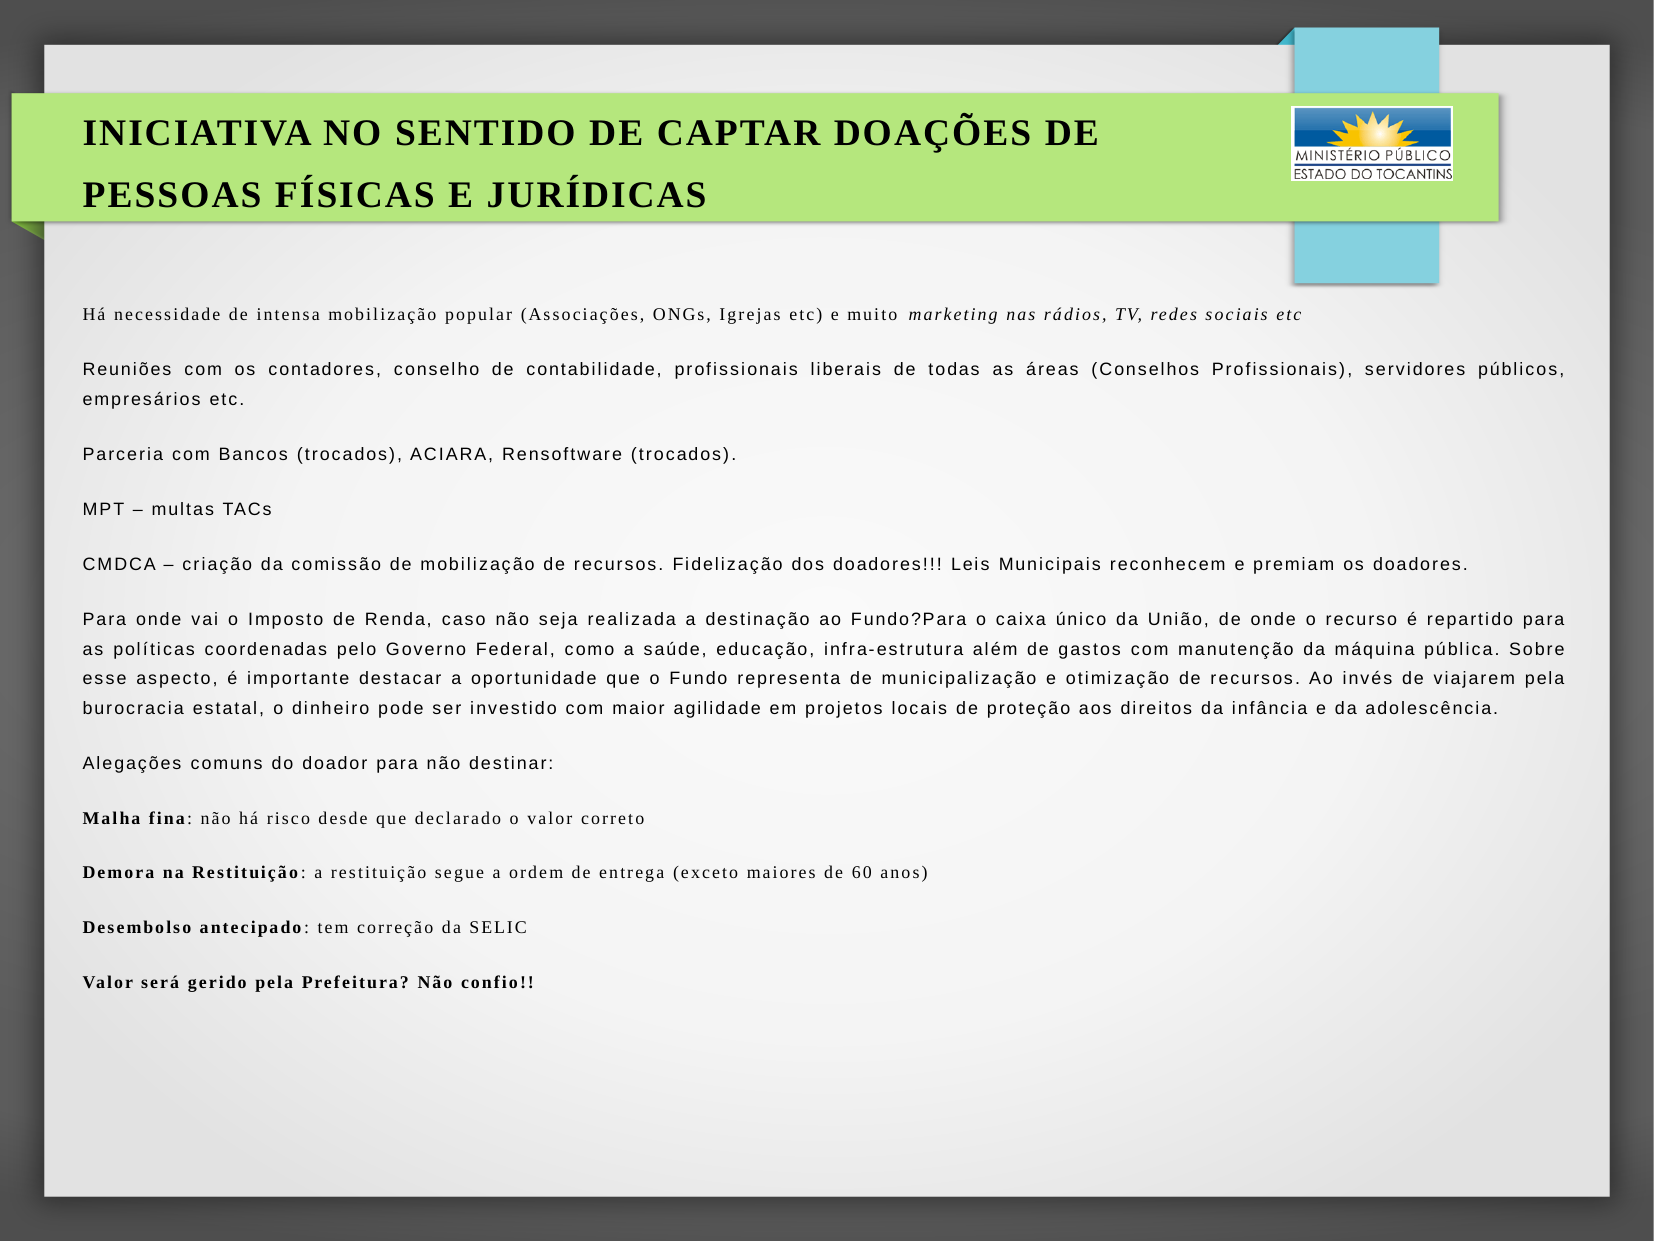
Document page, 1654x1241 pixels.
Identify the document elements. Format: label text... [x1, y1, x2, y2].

list Há necessidade de intensa mobilização popular (Associações, ONGs, Igrejas etc) e muito marketing nas rádios, TV, redes sociais etc Reuniões com os contadores, conselho de contabilidade, profissionais liberais de todas as áreas (Conselhos Profissionais), servidores públicos, empresários etc. Parceria com Bancos (trocados), ACIARA, Rensoftware (trocados). MPT – multas TACs CMDCA – criação da comissão de mobilização de recursos. Fidelização dos doadores!!! Leis Municipais reconhecem e premiam os doadores. Para onde vai o Imposto de Renda, caso não seja realizada a destinação ao Fundo?Para o caixa único da União, de onde o recurso é repartido para as políticas coordenadas pelo Governo Federal, como a saúde, educação, infra-estrutura além de gastos com manutenção da máquina pública. Sobre esse aspecto, é importante destacar a oportunidade que o Fundo representa de municipalização e otimização de recursos. Ao invés de viajarem pela burocracia estatal, o dinheiro pode ser investido com maior agilidade em projetos locais de proteção aos direitos da infância e da adolescência. Alegações comuns do doador para não destinar: Malha fina: não há risco desde que declarado o valor correto Demora na Restituição: a restituição segue a ordem de entrega (exceto maiores de 60 anos) Desembolso antecipado: tem correção da SELIC Valor será gerido pela Prefeitura? Não confio!! [82, 295, 1571, 1015]
title INICIATIVA NO SENTIDO DE CAPTAR DOAÇÕES DE PESSOAS FÍSICAS E JURÍDICAS [82, 94, 1264, 213]
picture [0, 0, 1654, 1241]
